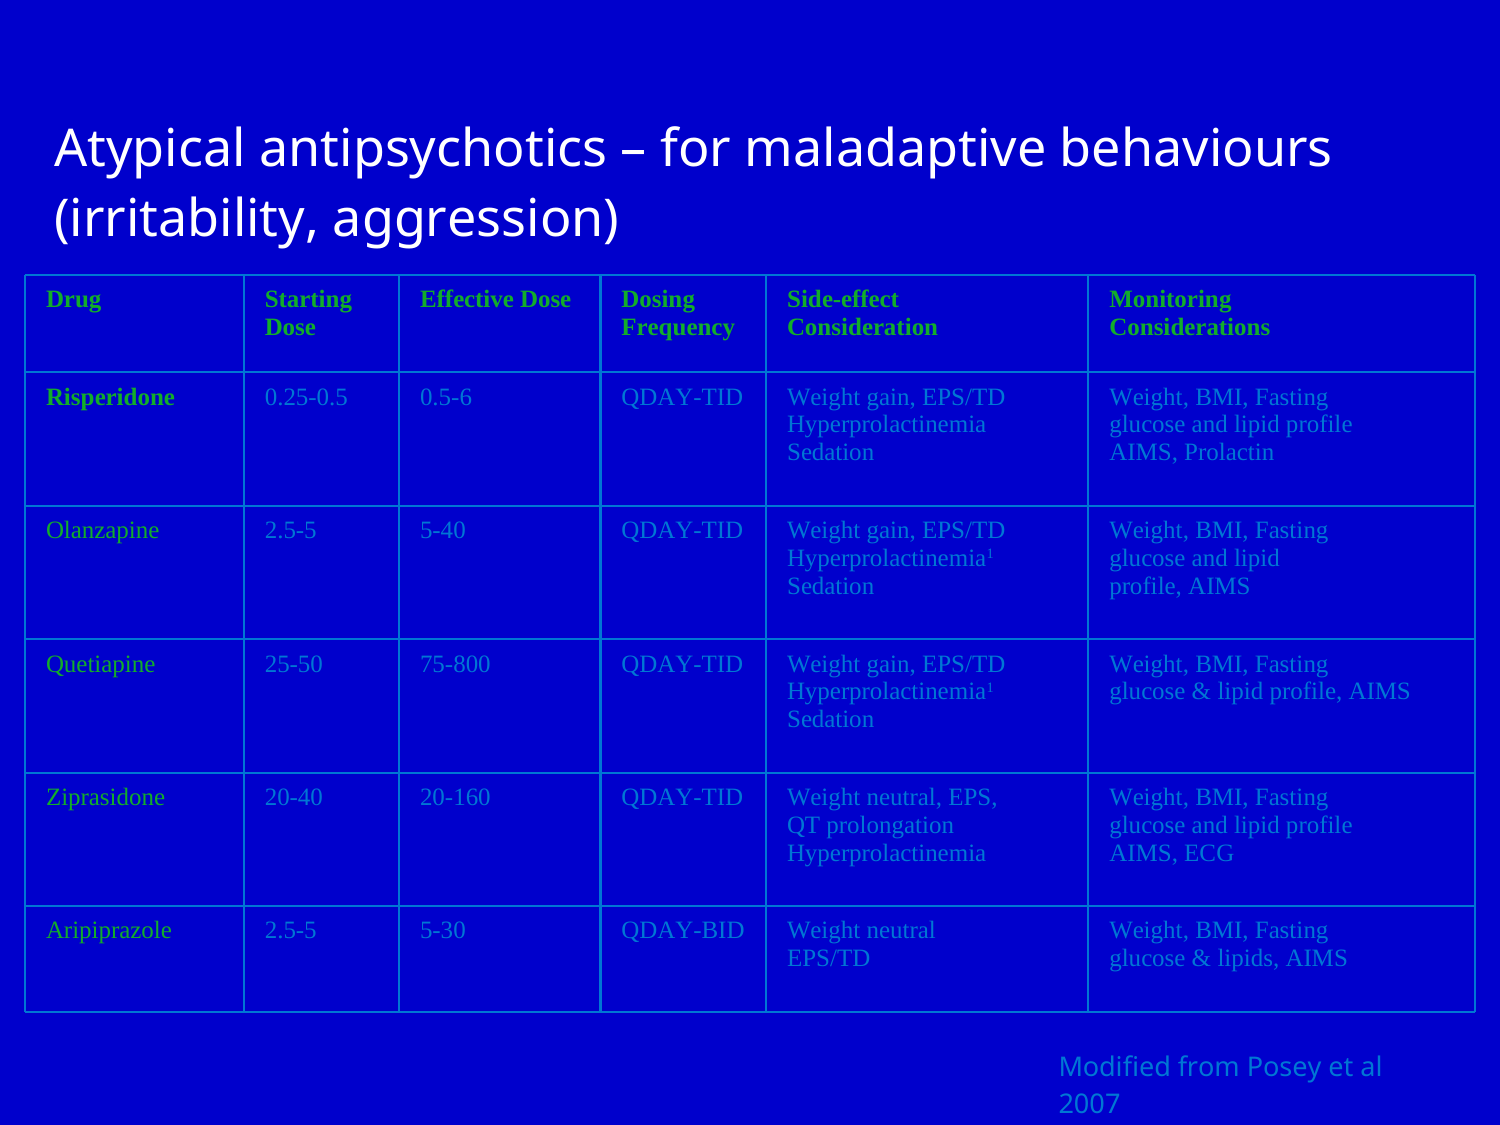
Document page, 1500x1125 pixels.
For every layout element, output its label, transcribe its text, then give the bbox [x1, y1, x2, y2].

text_box Modified from Posey et al 2007 [1037, 1037, 1438, 1125]
text_box QDAY-BID [602, 907, 765, 1011]
text_box Ziprasidone [26, 774, 243, 905]
text_box Aripiprazole [26, 907, 243, 1011]
text_box Weight, BMI, Fasting glucose & lipids, AIMS [1089, 907, 1474, 1011]
text_box 25-50 [245, 640, 398, 772]
text_box 5-40 [400, 507, 599, 638]
text_box Weight, BMI, Fasting glucose & lipid profile, AIMS [1089, 640, 1474, 772]
text_box 20-160 [400, 774, 599, 905]
text_box 0.5-6 [400, 373, 599, 505]
text_box Quetiapine [26, 640, 243, 772]
text_box Weight gain, EPS/TD Hyperprolactinemia1 Sedation [767, 640, 1087, 772]
text_box Dosing Frequency [602, 276, 765, 371]
text_box QDAY-TID [602, 507, 765, 638]
text_box 0.25-0.5 [245, 373, 398, 505]
text_box 2.5-5 [245, 907, 398, 1011]
text_box Weight neutral EPS/TD [767, 907, 1087, 1011]
text_box Atypical antipsychotics – for maladaptive behaviours (irritability, aggression) [33, 99, 1500, 263]
text_box Risperidone [26, 373, 243, 505]
text_box Weight, BMI, Fasting glucose and lipid profile AIMS, ECG [1089, 774, 1474, 905]
text_box 20-40 [245, 774, 398, 905]
text_box Olanzapine [26, 507, 243, 638]
text_box 2.5-5 [245, 507, 398, 638]
text_box Weight neutral, EPS, QT prolongation Hyperprolactinemia [767, 774, 1087, 905]
text_box Weight gain, EPS/TD Hyperprolactinemia Sedation [767, 373, 1087, 505]
text_box 5-30 [400, 907, 599, 1011]
text_box Weight, BMI, Fasting glucose and lipid profile AIMS, Prolactin [1089, 373, 1474, 505]
text_box QDAY-TID [602, 640, 765, 772]
text_box QDAY-TID [602, 774, 765, 905]
text_box Weight, BMI, Fasting glucose and lipid profile, AIMS [1089, 507, 1474, 638]
text_box Drug [26, 276, 243, 371]
text_box Starting Dose [245, 276, 398, 371]
text_box Weight gain, EPS/TD Hyperprolactinemia1 Sedation [767, 507, 1087, 638]
text_box Monitoring Considerations [1089, 276, 1474, 371]
text_box 75-800 [400, 640, 599, 772]
text_box Side-effect Consideration [767, 276, 1087, 371]
text_box QDAY-TID [602, 373, 765, 505]
text_box Effective Dose [400, 276, 599, 371]
